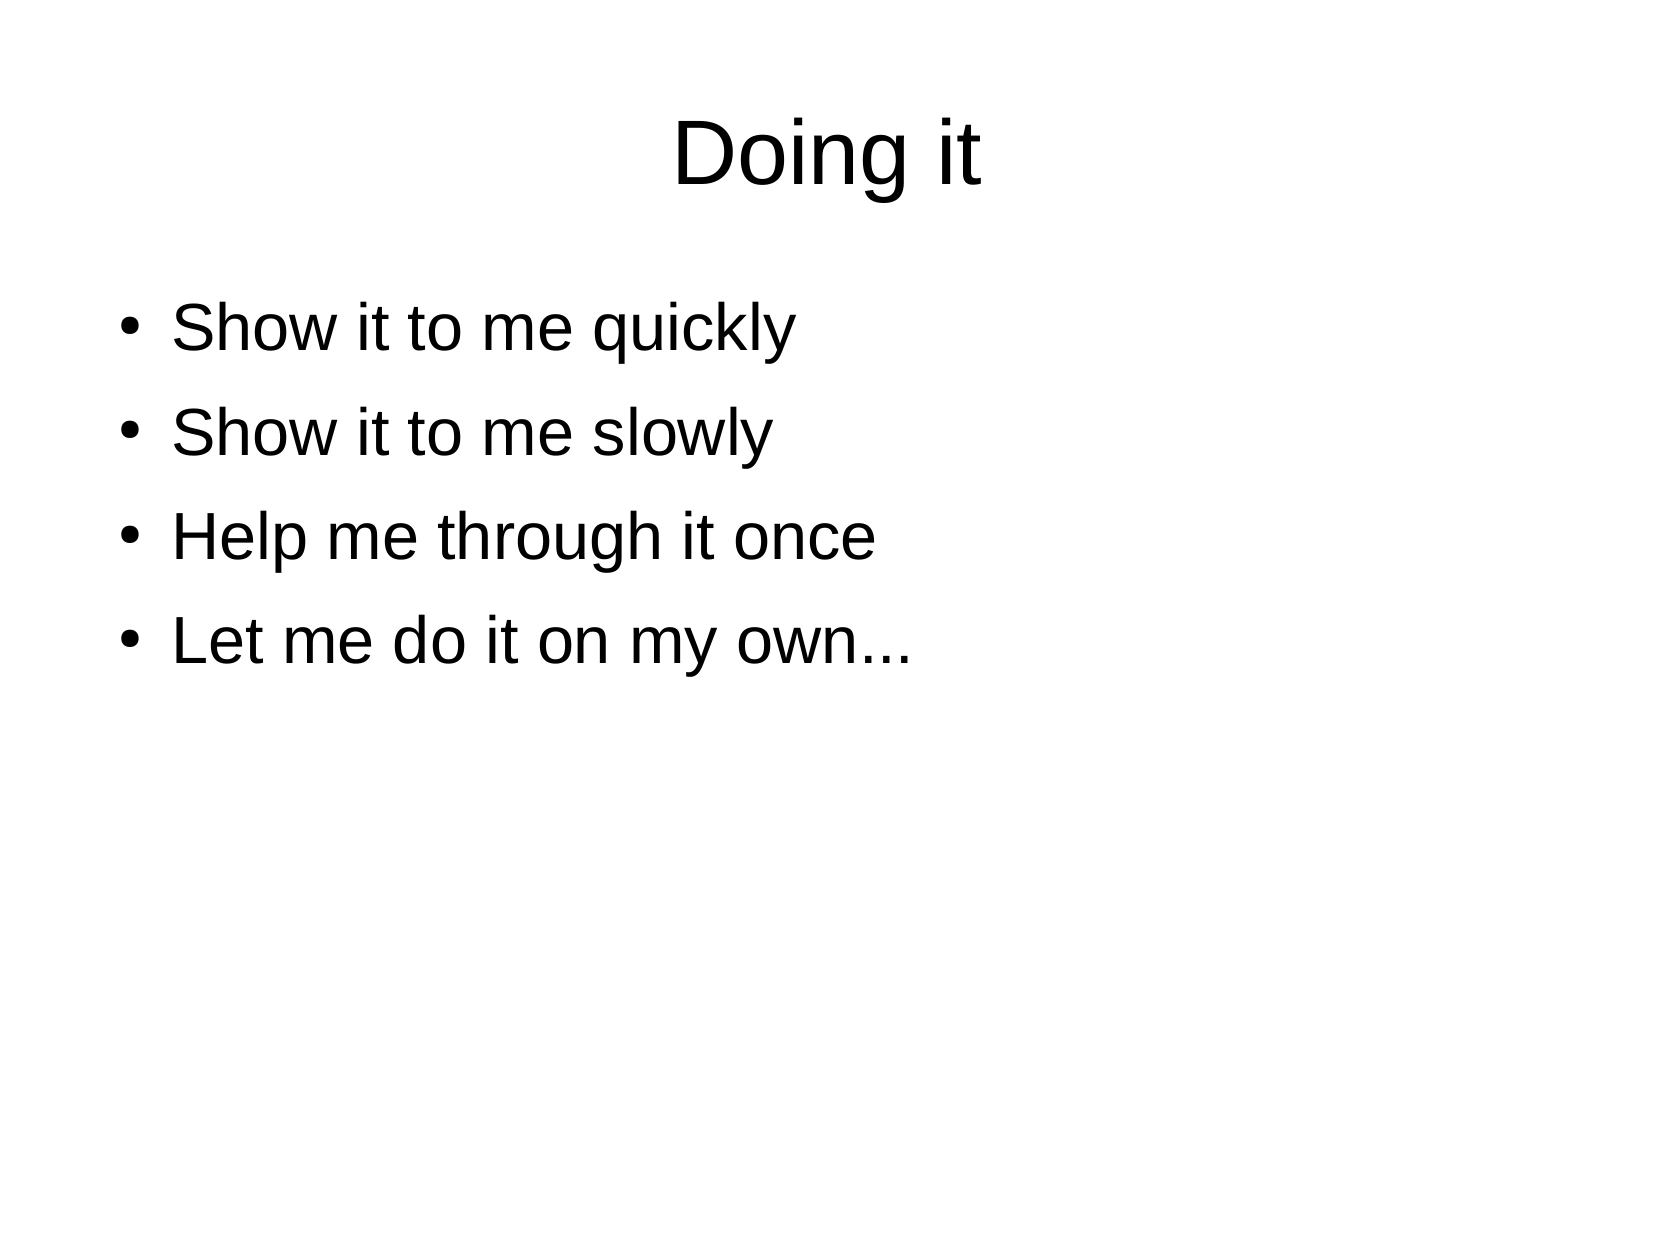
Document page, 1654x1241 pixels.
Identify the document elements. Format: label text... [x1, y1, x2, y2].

list Show it to me quickly Show it to me slowly Help me through it once Let me do it on my own... [82, 290, 1571, 1109]
title Doing it [82, 49, 1571, 257]
